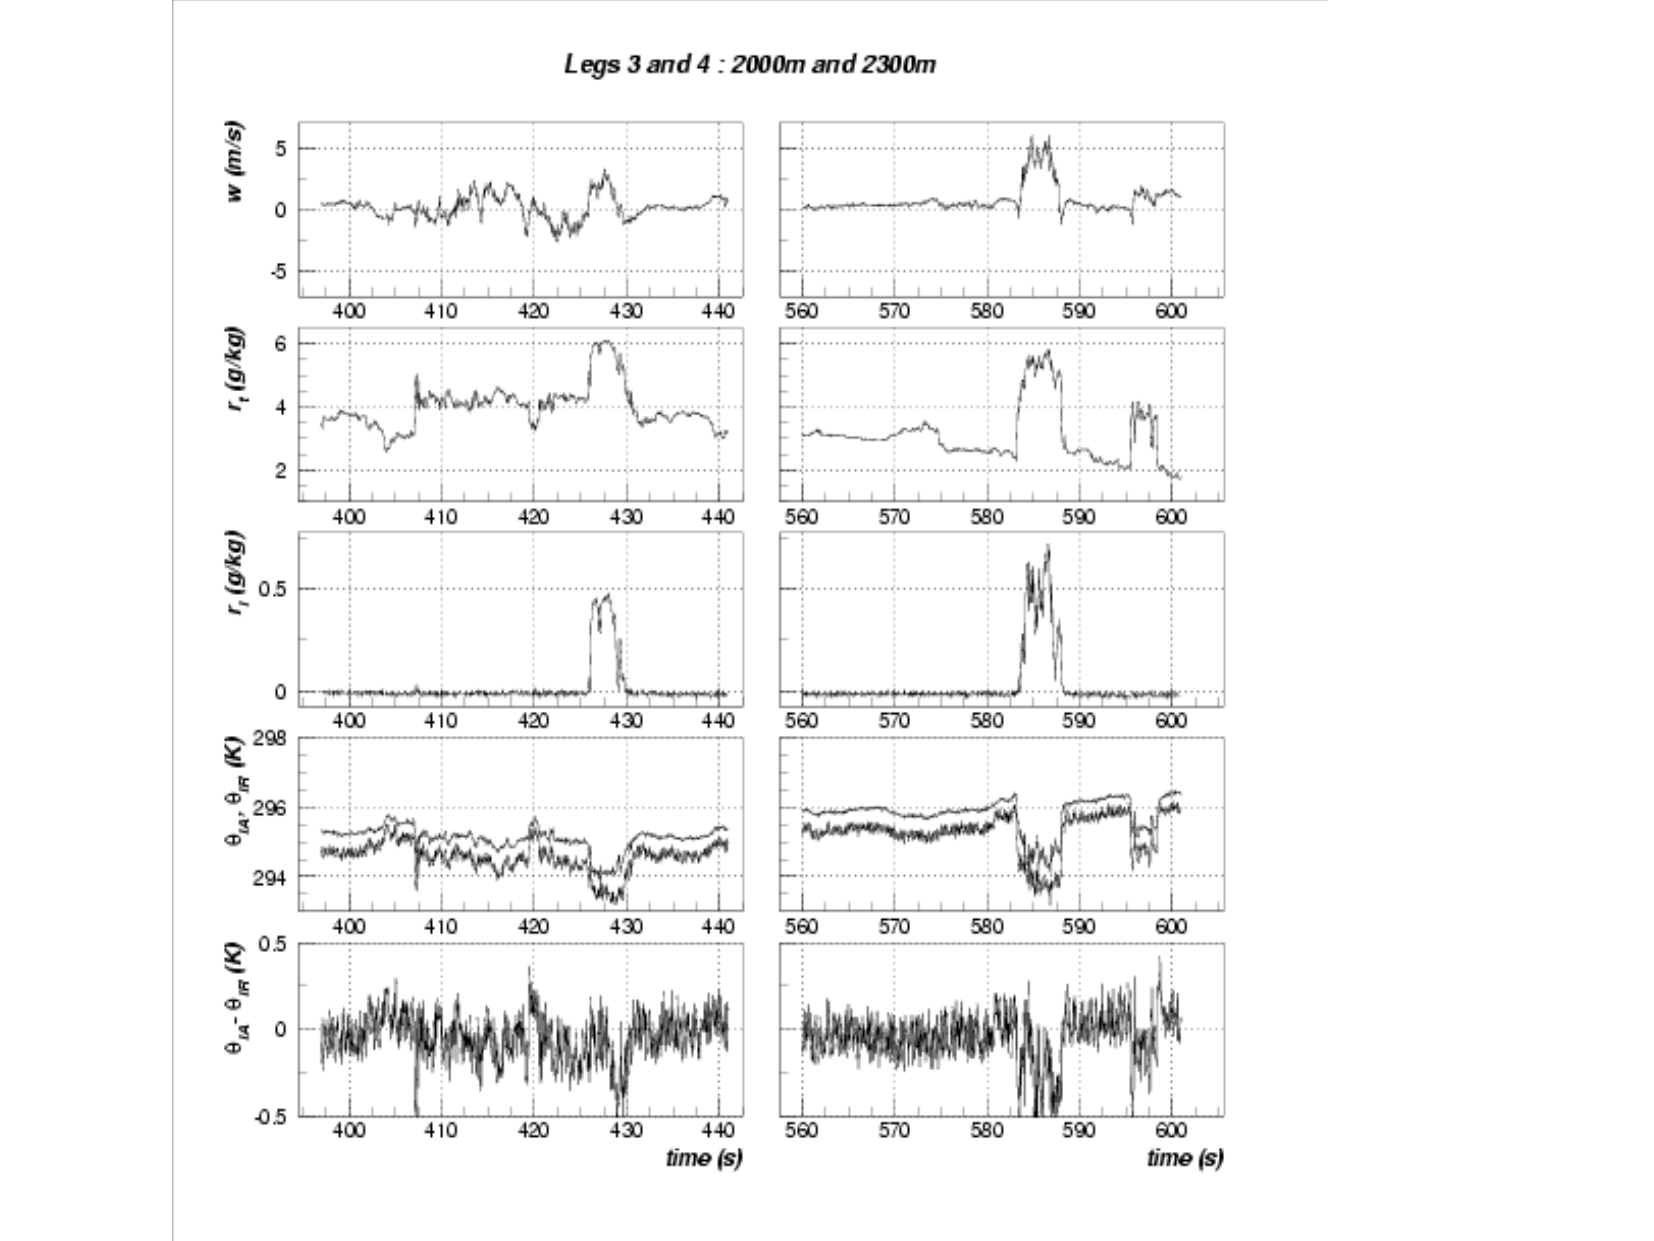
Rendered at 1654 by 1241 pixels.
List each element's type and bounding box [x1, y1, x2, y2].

picture [172, 0, 1328, 1241]
